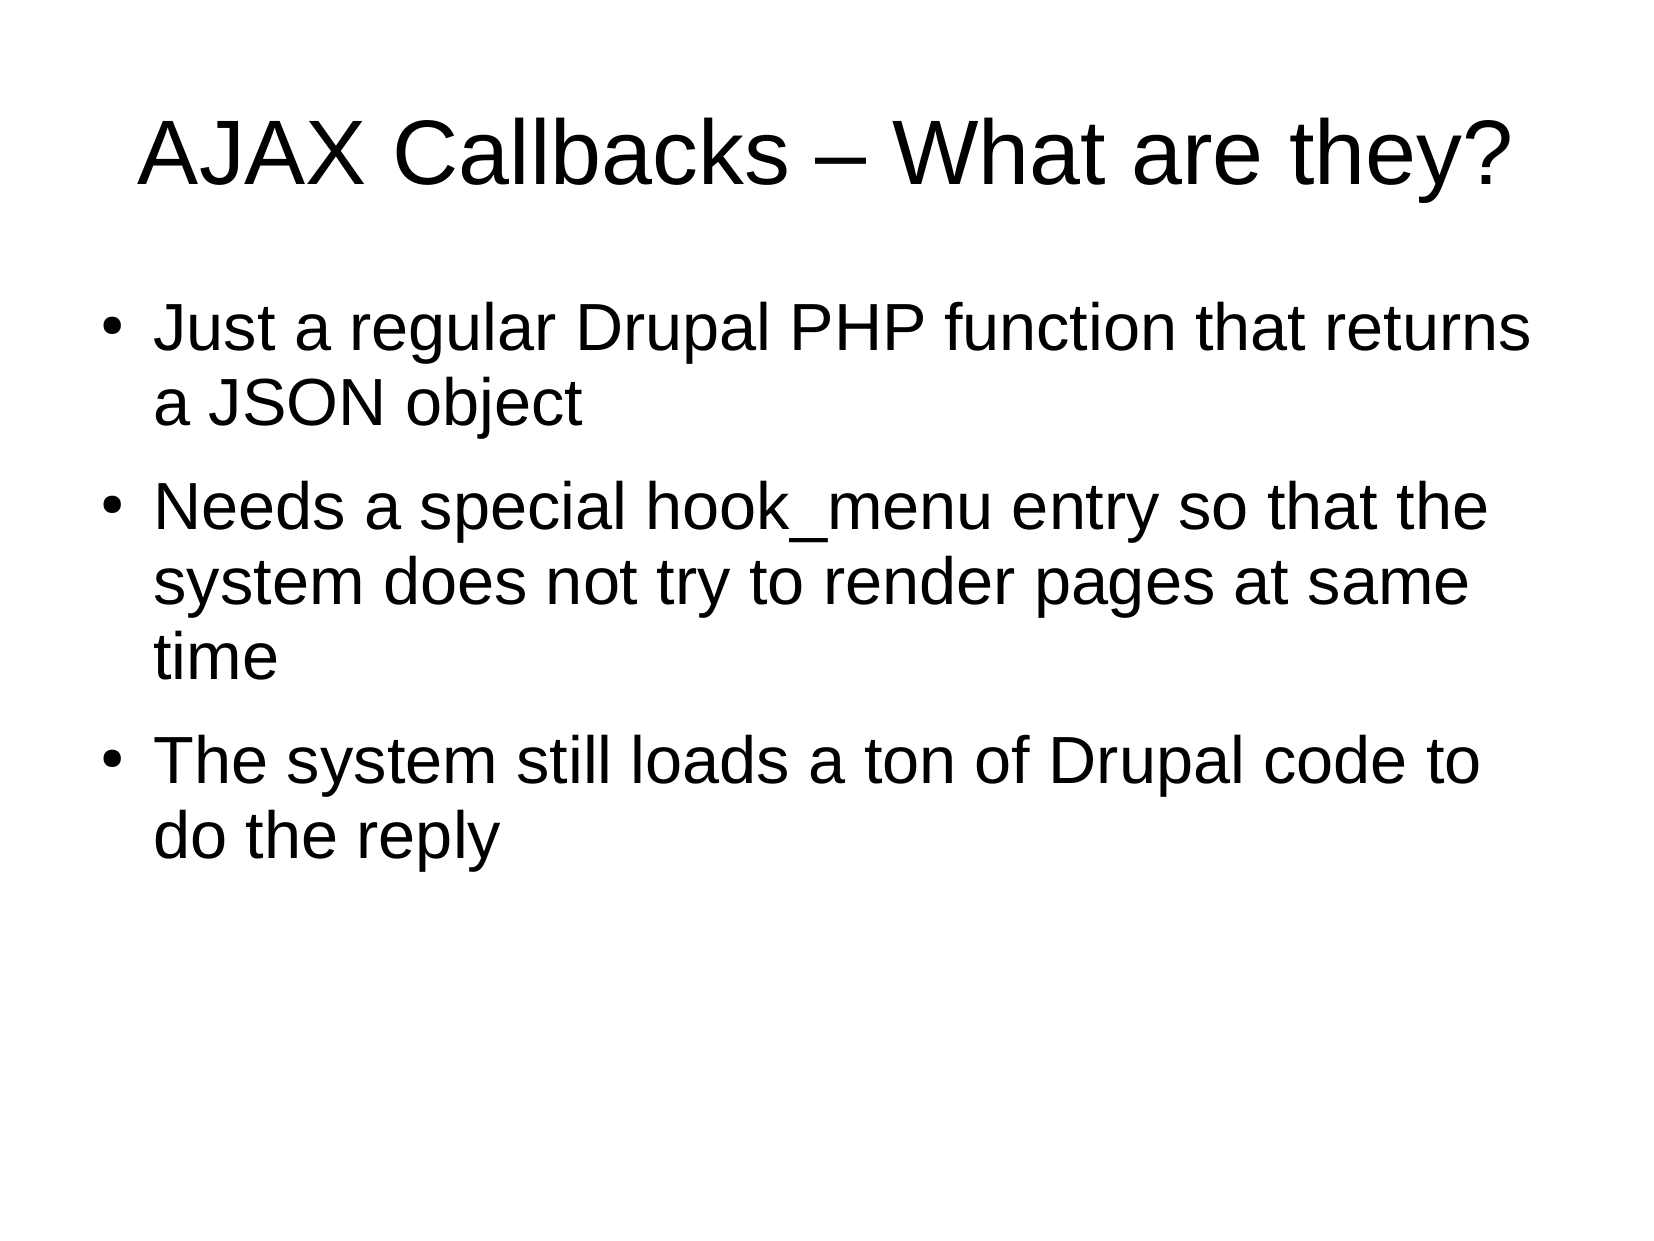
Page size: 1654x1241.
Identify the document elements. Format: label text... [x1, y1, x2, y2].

title AJAX Callbacks – What are they? [82, 49, 1571, 257]
list Just a regular Drupal PHP function that returns a JSON object Needs a special hook_menu entry so that the system does not try to render pages at same time The system still loads a ton of Drupal code to do the reply [82, 290, 1538, 1010]
